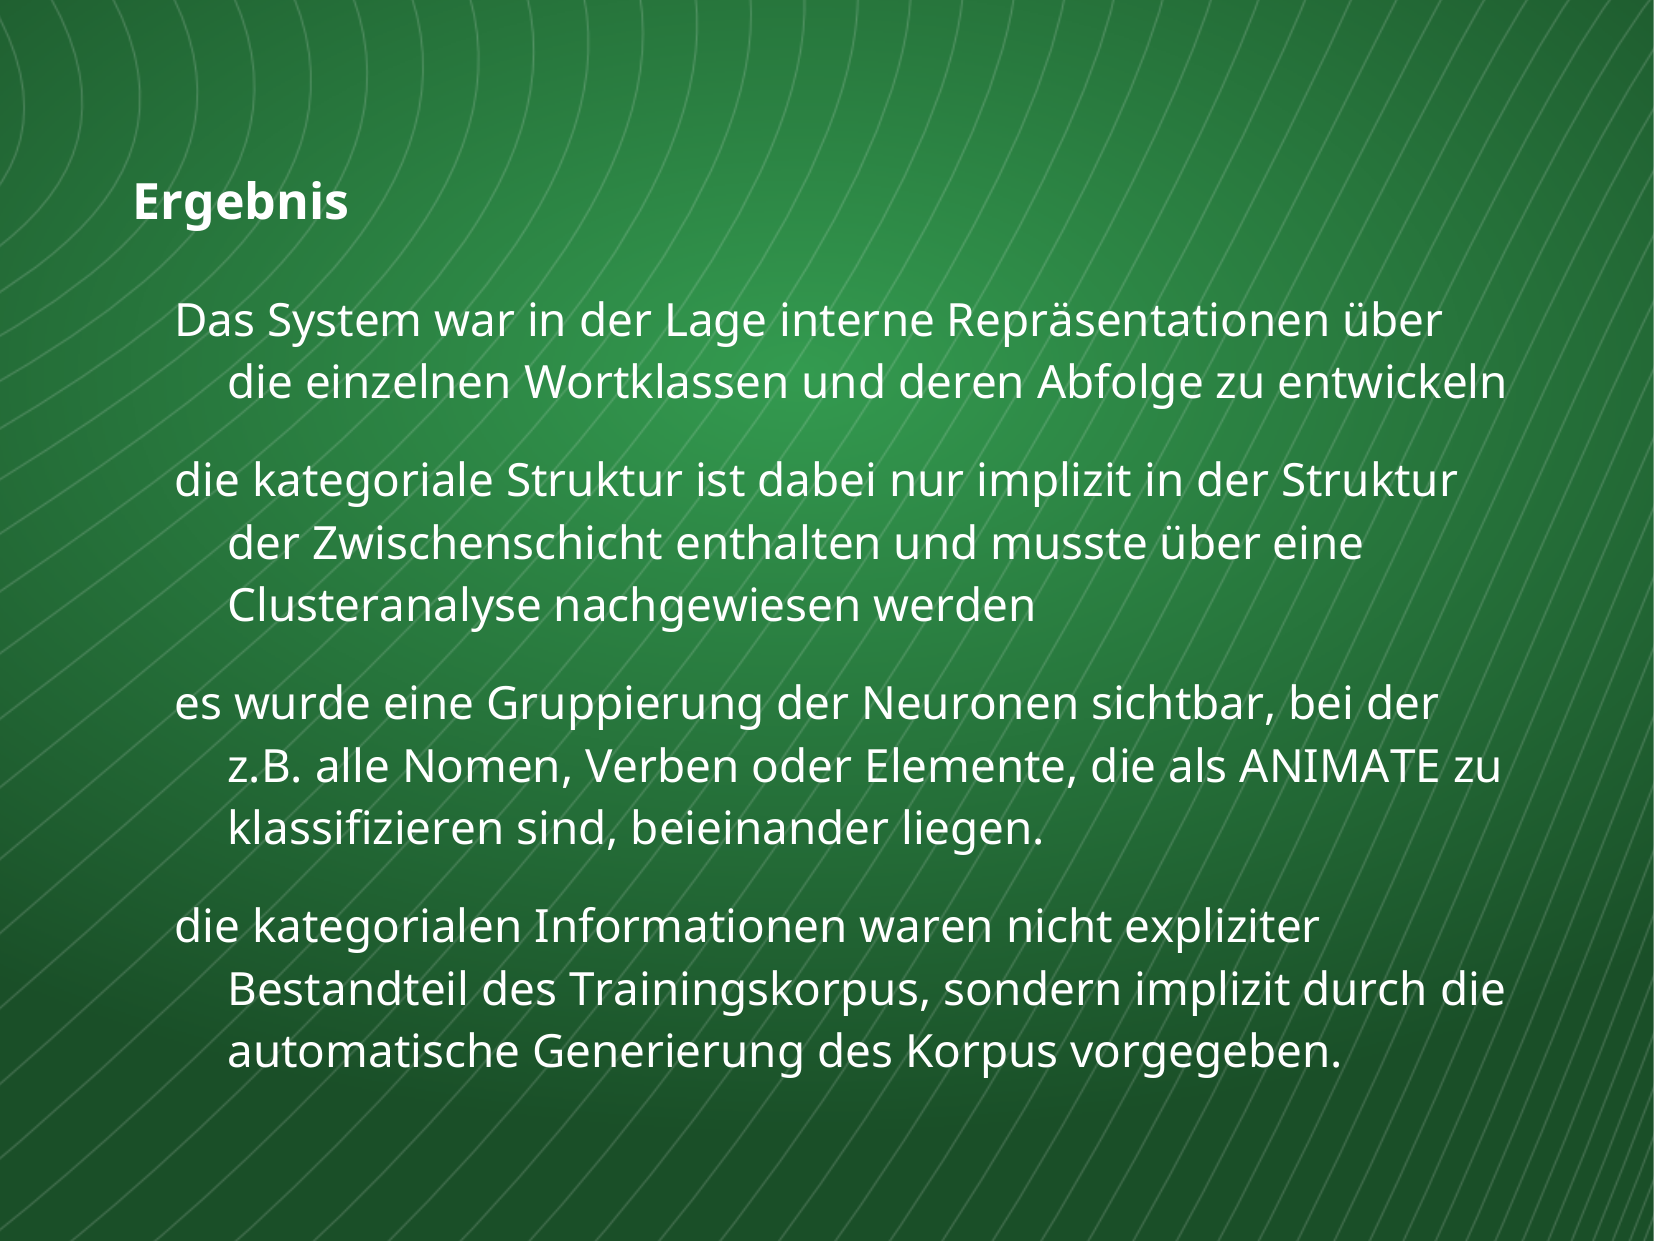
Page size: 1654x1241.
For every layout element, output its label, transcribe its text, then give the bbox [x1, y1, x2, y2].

text_box Das System war in der Lage interne Repräsentationen über die einzelnen Wortklassen und deren Abfolge zu entwickeln die kategoriale Struktur ist dabei nur implizit in der Struktur der Zwischenschicht enthalten und musste über eine Clusteranalyse nachgewiesen werden es wurde eine Gruppierung der Neuronen sichtbar, bei der z.B. alle Nomen, Verben oder Elemente, die als ANIMATE zu klassifizieren sind, beieinander liegen. die kategorialen Informationen waren nicht expliziter Bestandteil des Trainingskorpus, sondern implizit durch die automatische Generierung des Korpus vorgegeben. [159, 279, 1533, 1028]
picture [0, 0, 1654, 1241]
text_box Ergebnis [118, 158, 347, 237]
